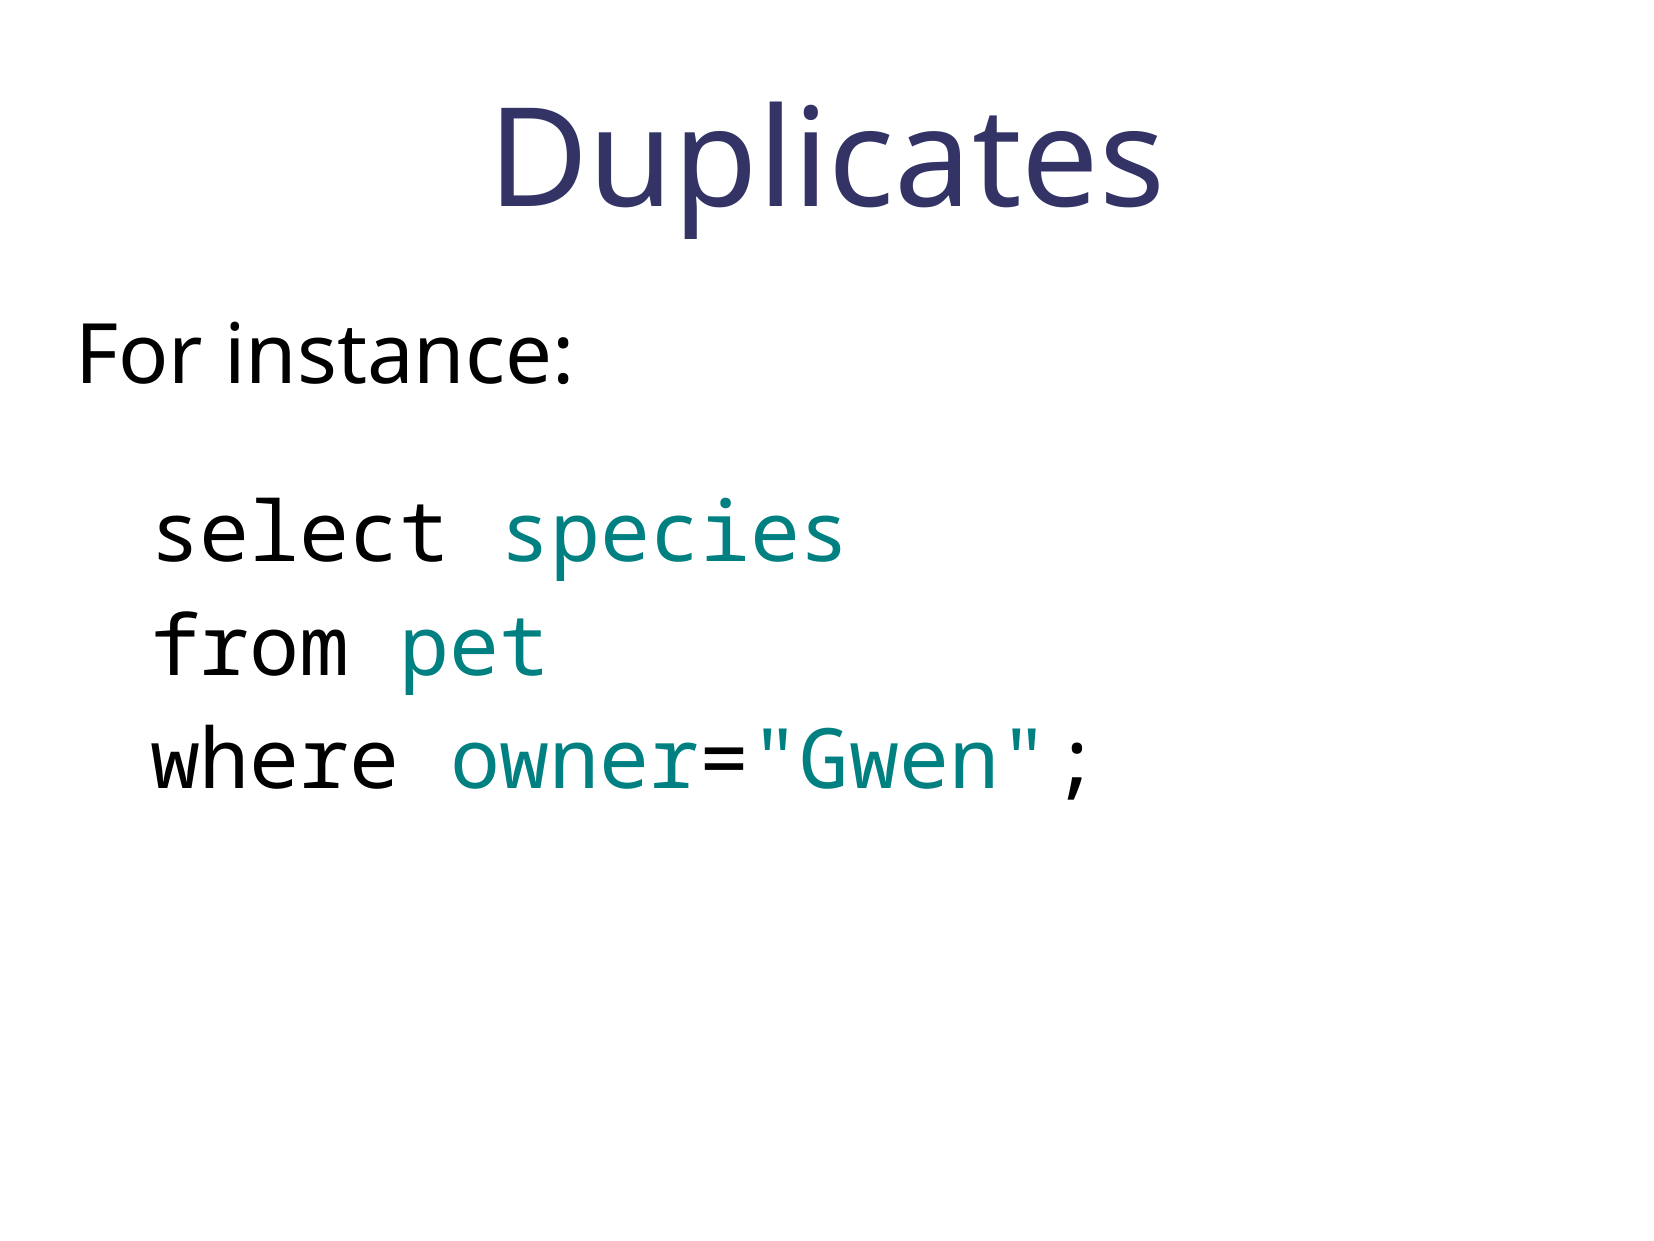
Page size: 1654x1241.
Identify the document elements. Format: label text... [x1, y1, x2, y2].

title Duplicates [0, 56, 1654, 250]
text_box For instance: [75, 294, 1654, 410]
text_box select species from pet where owner="Gwen"; [150, 472, 1654, 768]
